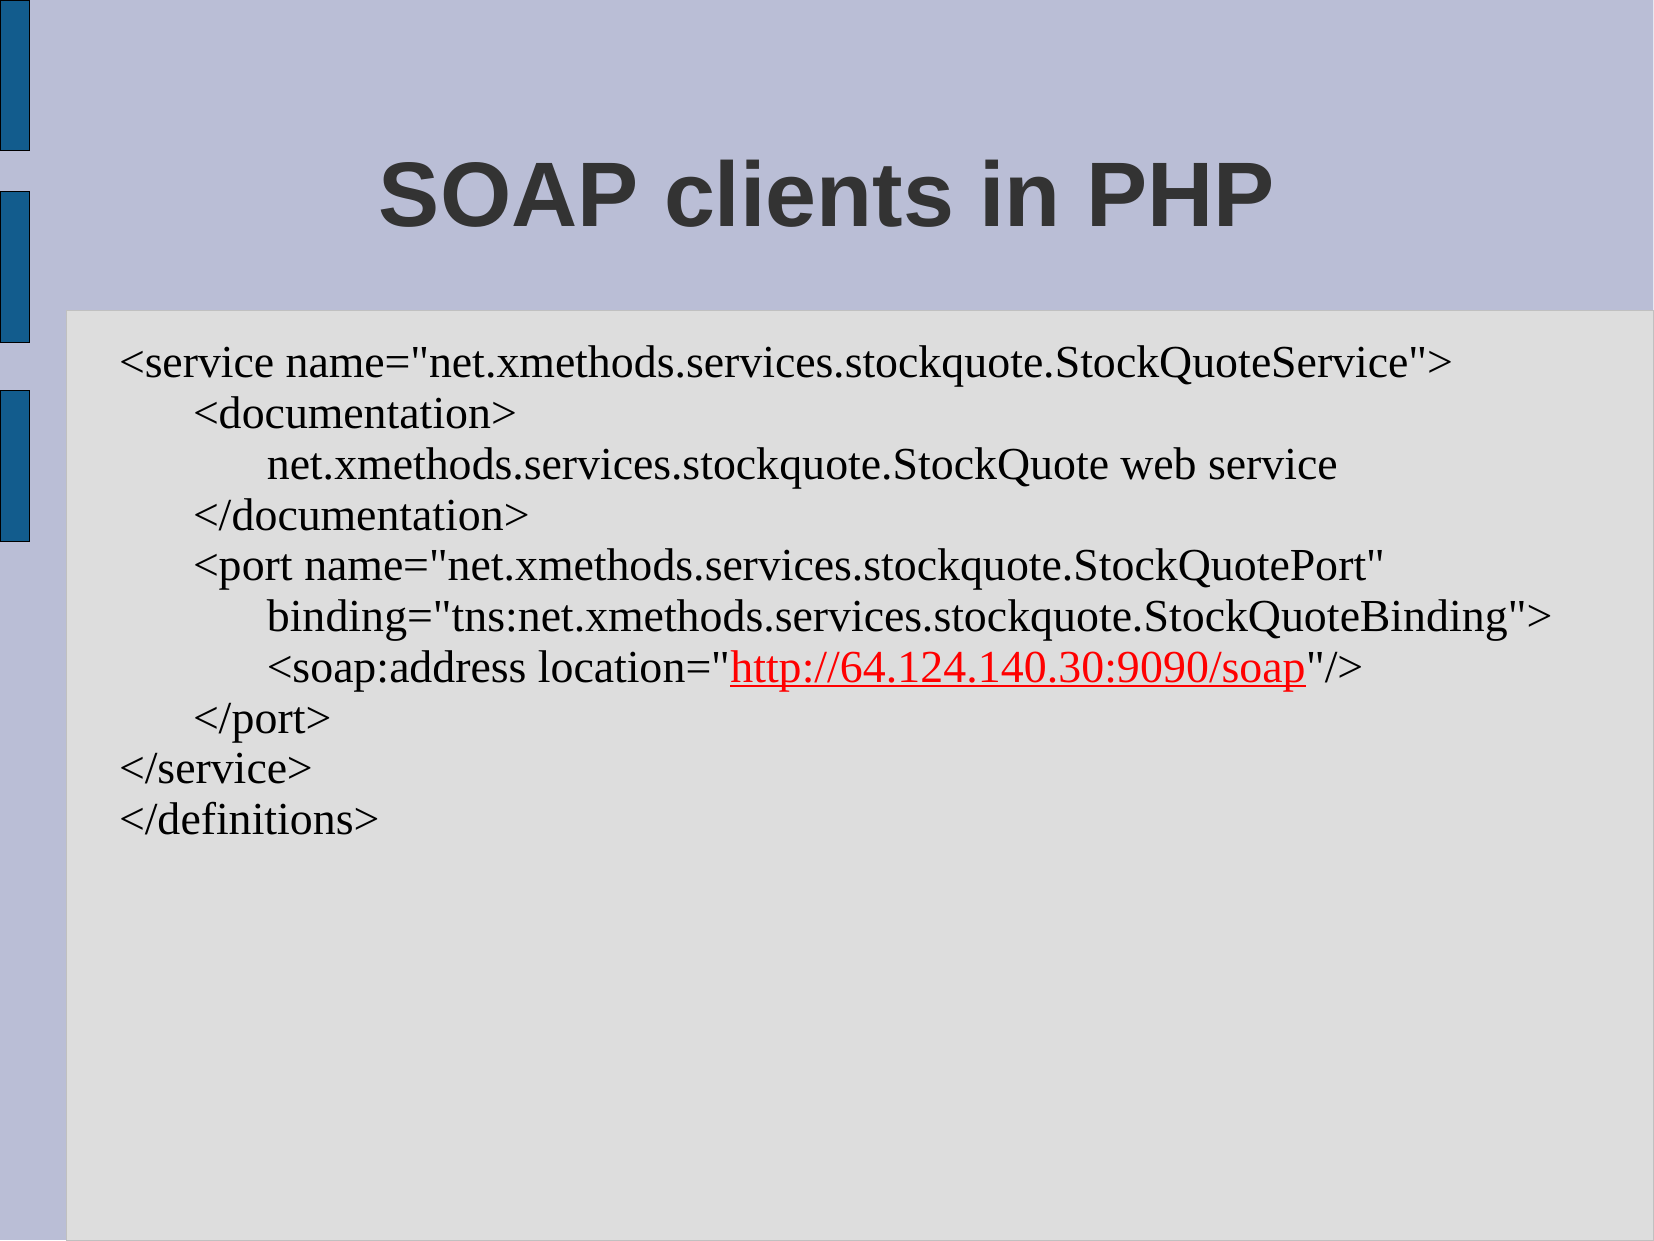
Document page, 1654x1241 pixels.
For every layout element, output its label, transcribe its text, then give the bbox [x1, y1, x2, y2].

title SOAP clients in PHP [121, 91, 1534, 299]
text_box <service name="net.xmethods.services.stockquote.StockQuoteService"> <documentation> net.xmethods.services.stockquote.StockQuote web service </documentation> <port name="net.xmethods.services.stockquote.StockQuotePort" binding="tns:net.xmethods.services.stockquote.StockQuoteBinding"> <soap:address location="http://64.124.140.30:9090/soap"/> </port> </service> </definitions> [119, 337, 1608, 1213]
